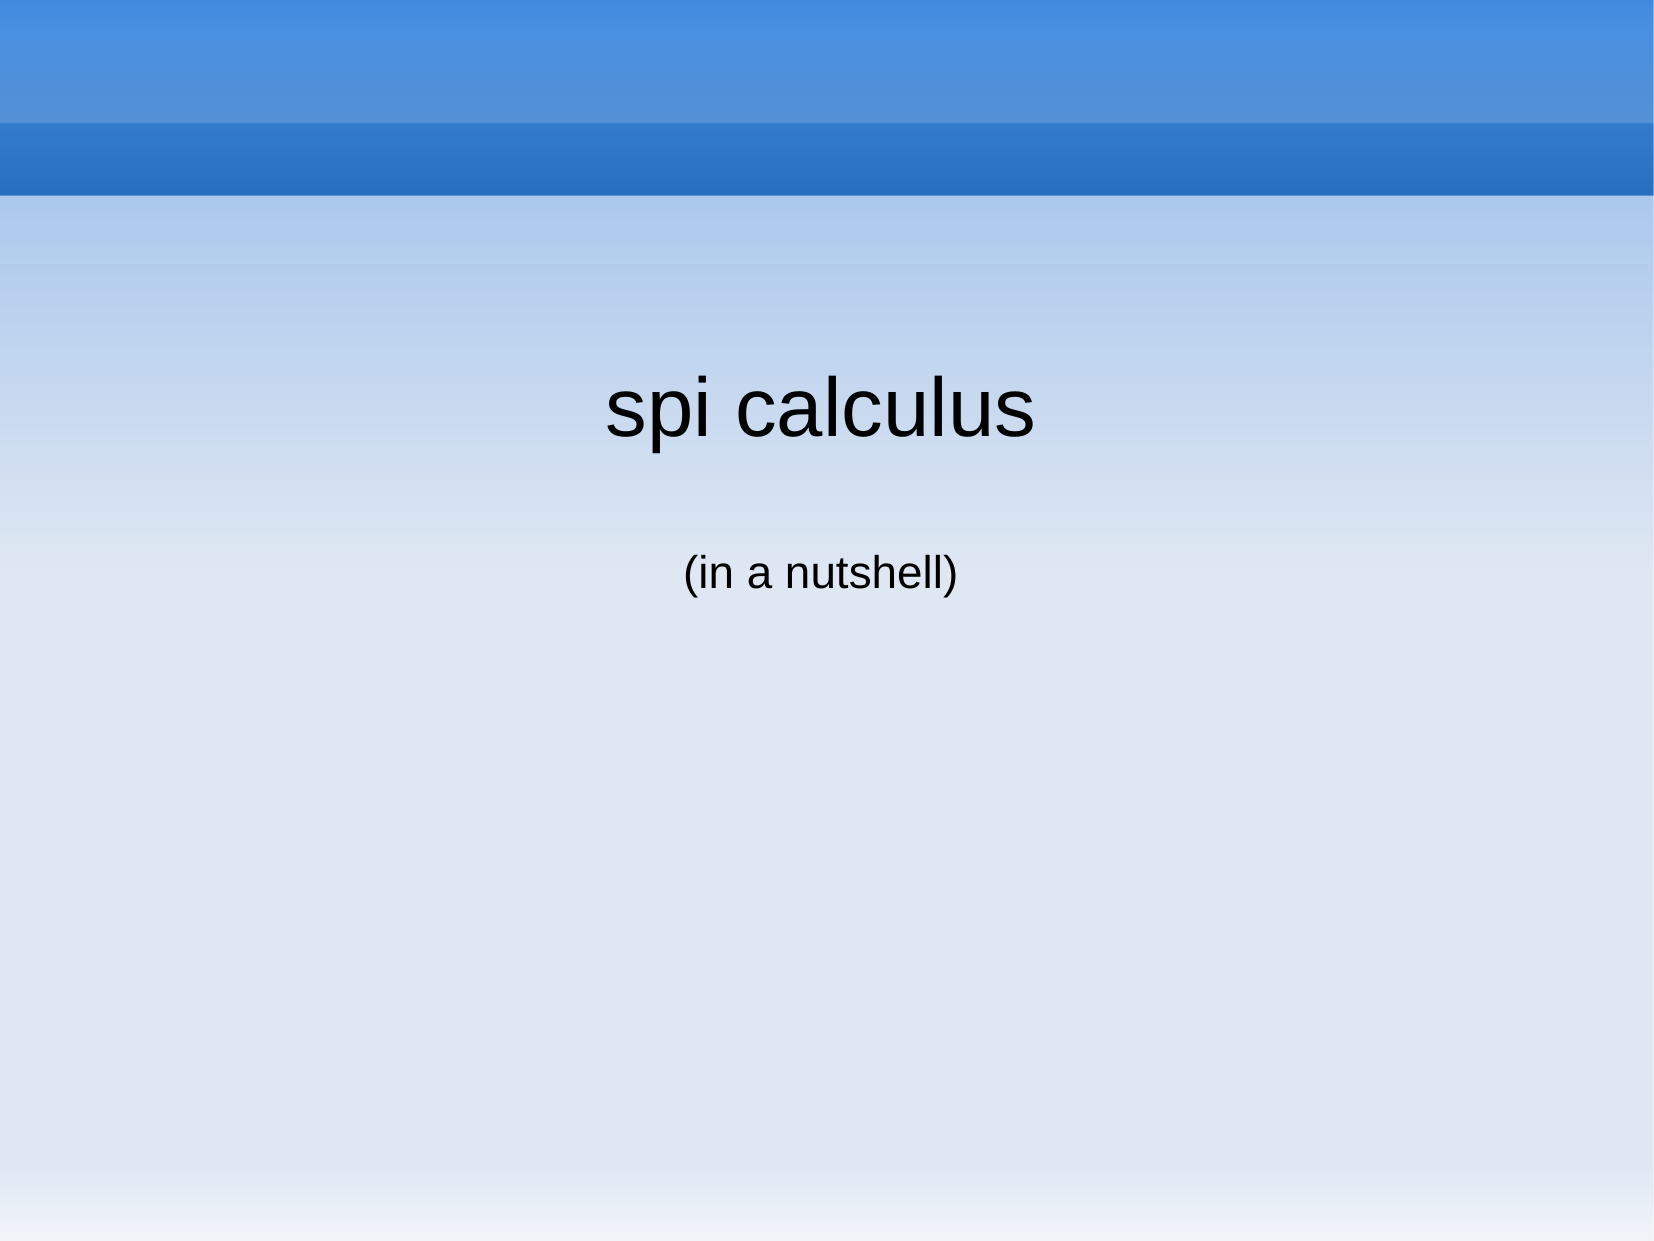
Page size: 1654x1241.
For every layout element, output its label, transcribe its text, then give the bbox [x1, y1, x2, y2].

picture [0, 0, 1654, 1241]
subtitle spi calculus (in a nutshell) [76, 0, 1565, 1109]
